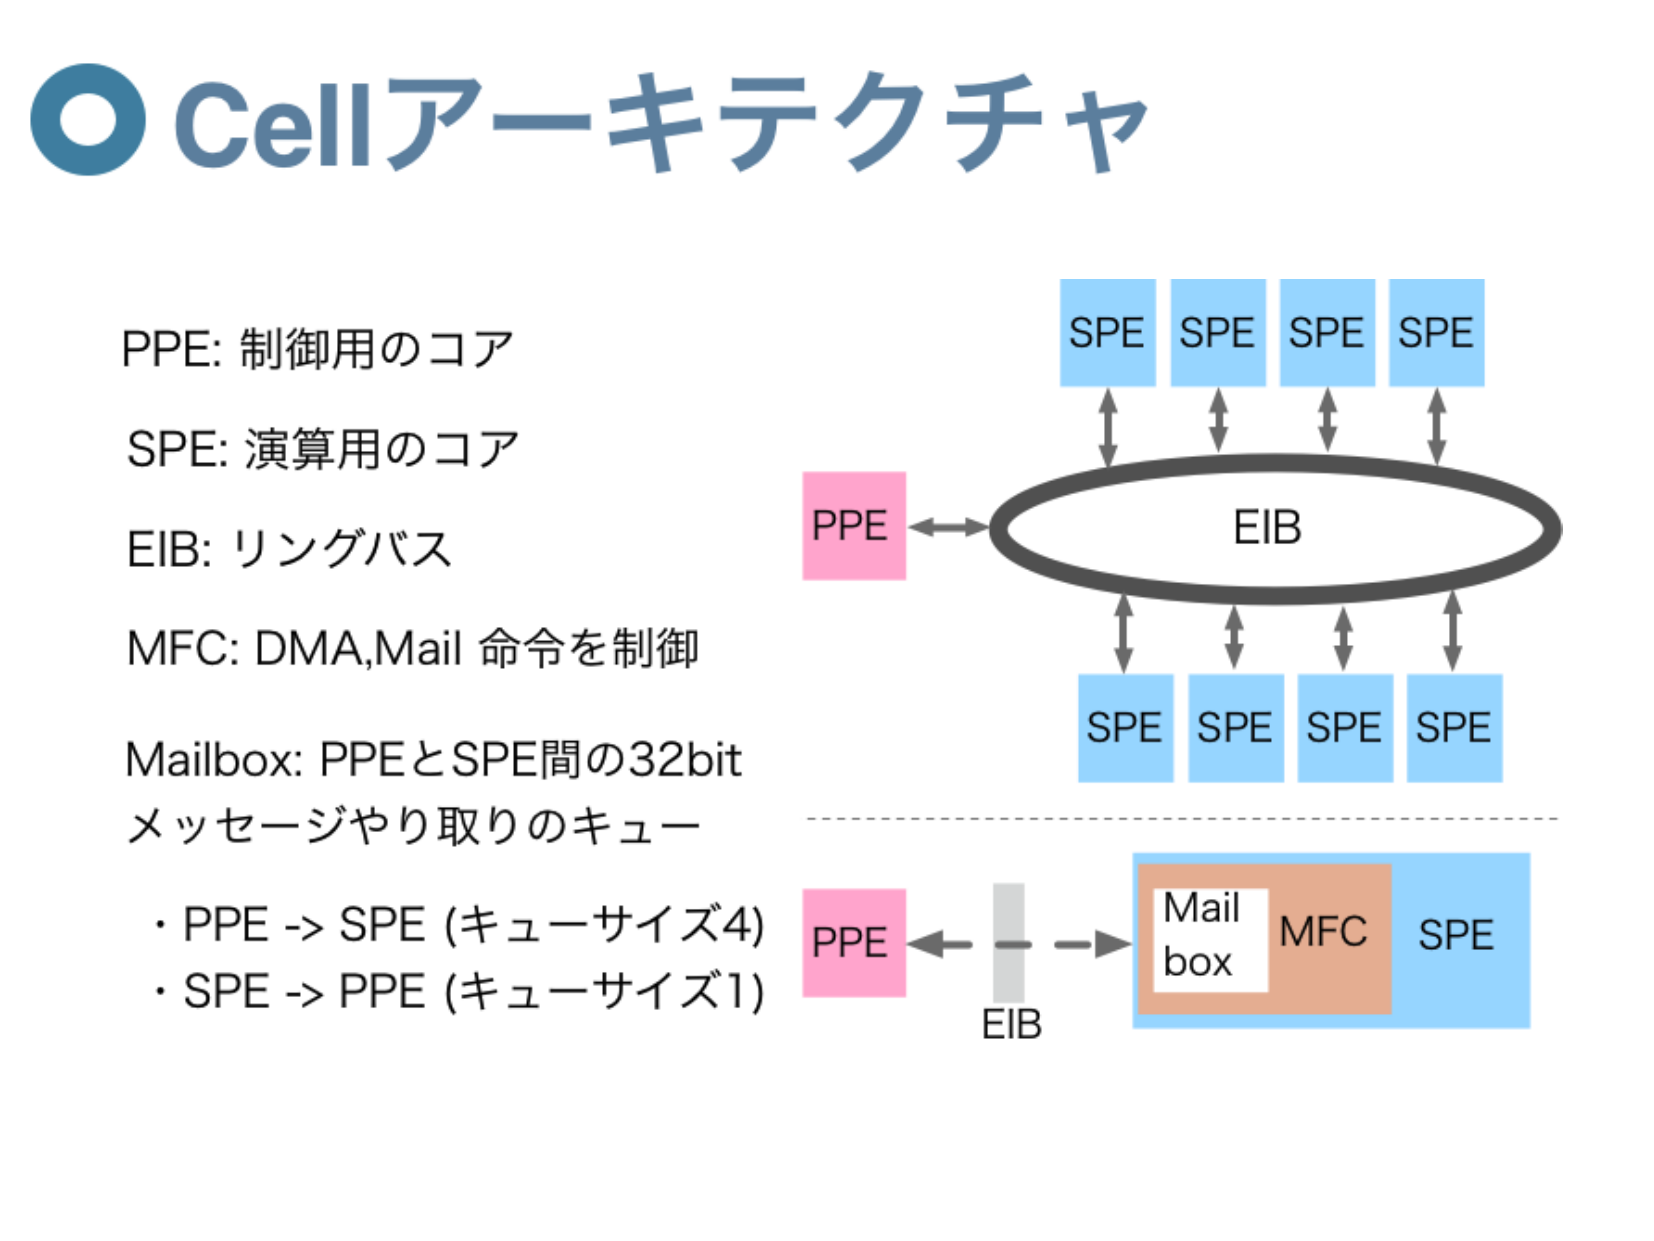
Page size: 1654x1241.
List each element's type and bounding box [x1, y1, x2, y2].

picture [121, 324, 768, 1034]
picture [171, 56, 1166, 237]
picture [797, 279, 1563, 1063]
picture [29, 62, 148, 178]
